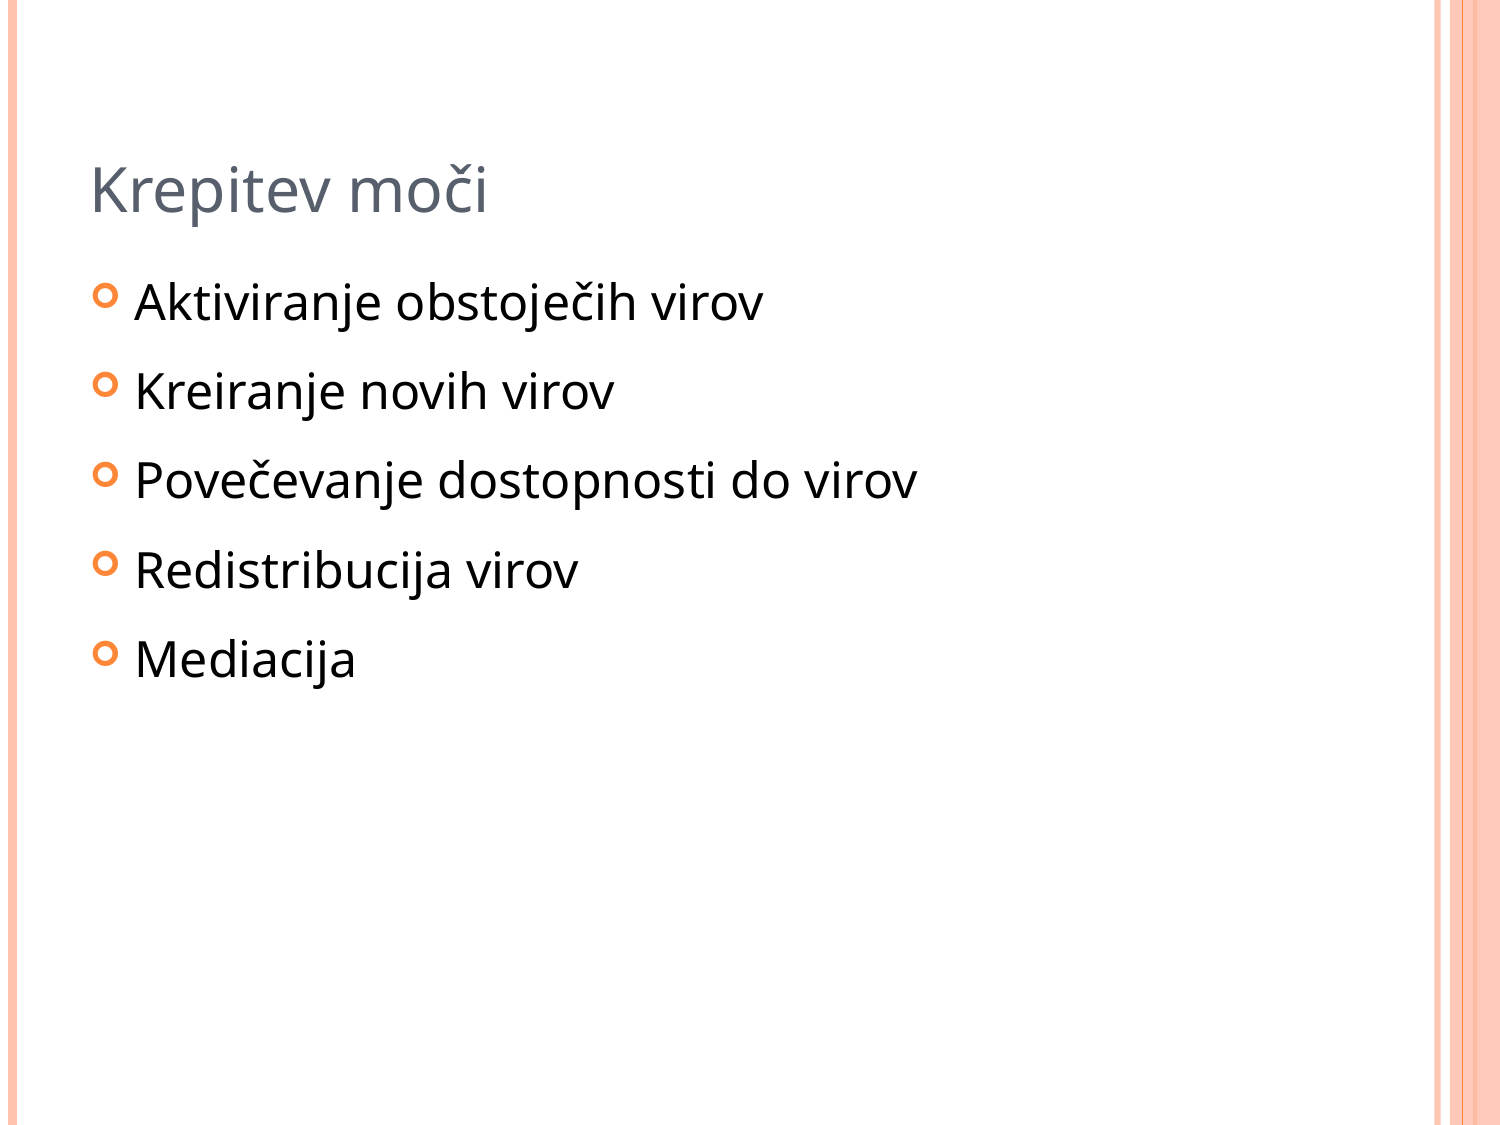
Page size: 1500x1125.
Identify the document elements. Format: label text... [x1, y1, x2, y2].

list Aktiviranje obstoječih virov Kreiranje novih virov Povečevanje dostopnosti do virov Redistribucija virov Mediacija [75, 262, 1300, 1062]
title Krepitev moči [75, 45, 1300, 233]
